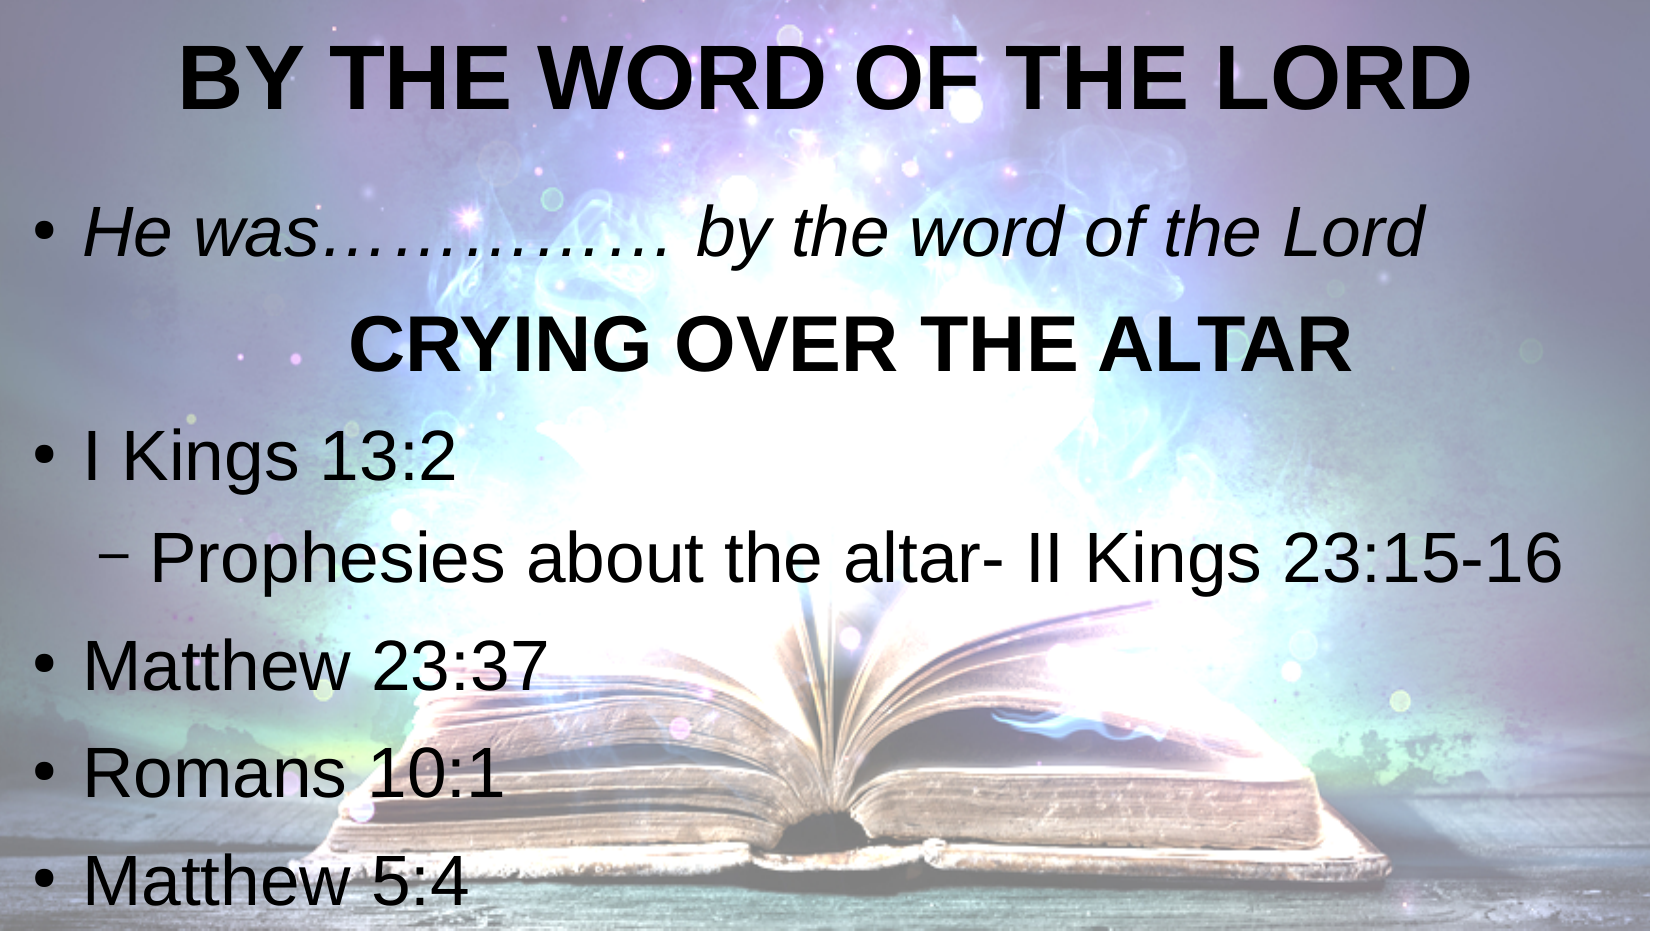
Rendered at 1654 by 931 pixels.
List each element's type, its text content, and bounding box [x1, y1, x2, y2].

list He was…………… by the word of the Lord CRYING OVER THE ALTAR I Kings 13:2 Prophesies about the altar- II Kings 23:15-16 Matthew 23:37 Romans 10:1 Matthew 5:4 [15, 192, 1621, 931]
picture [0, 0, 1651, 931]
title BY THE WORD OF THE LORD [82, 0, 1571, 156]
